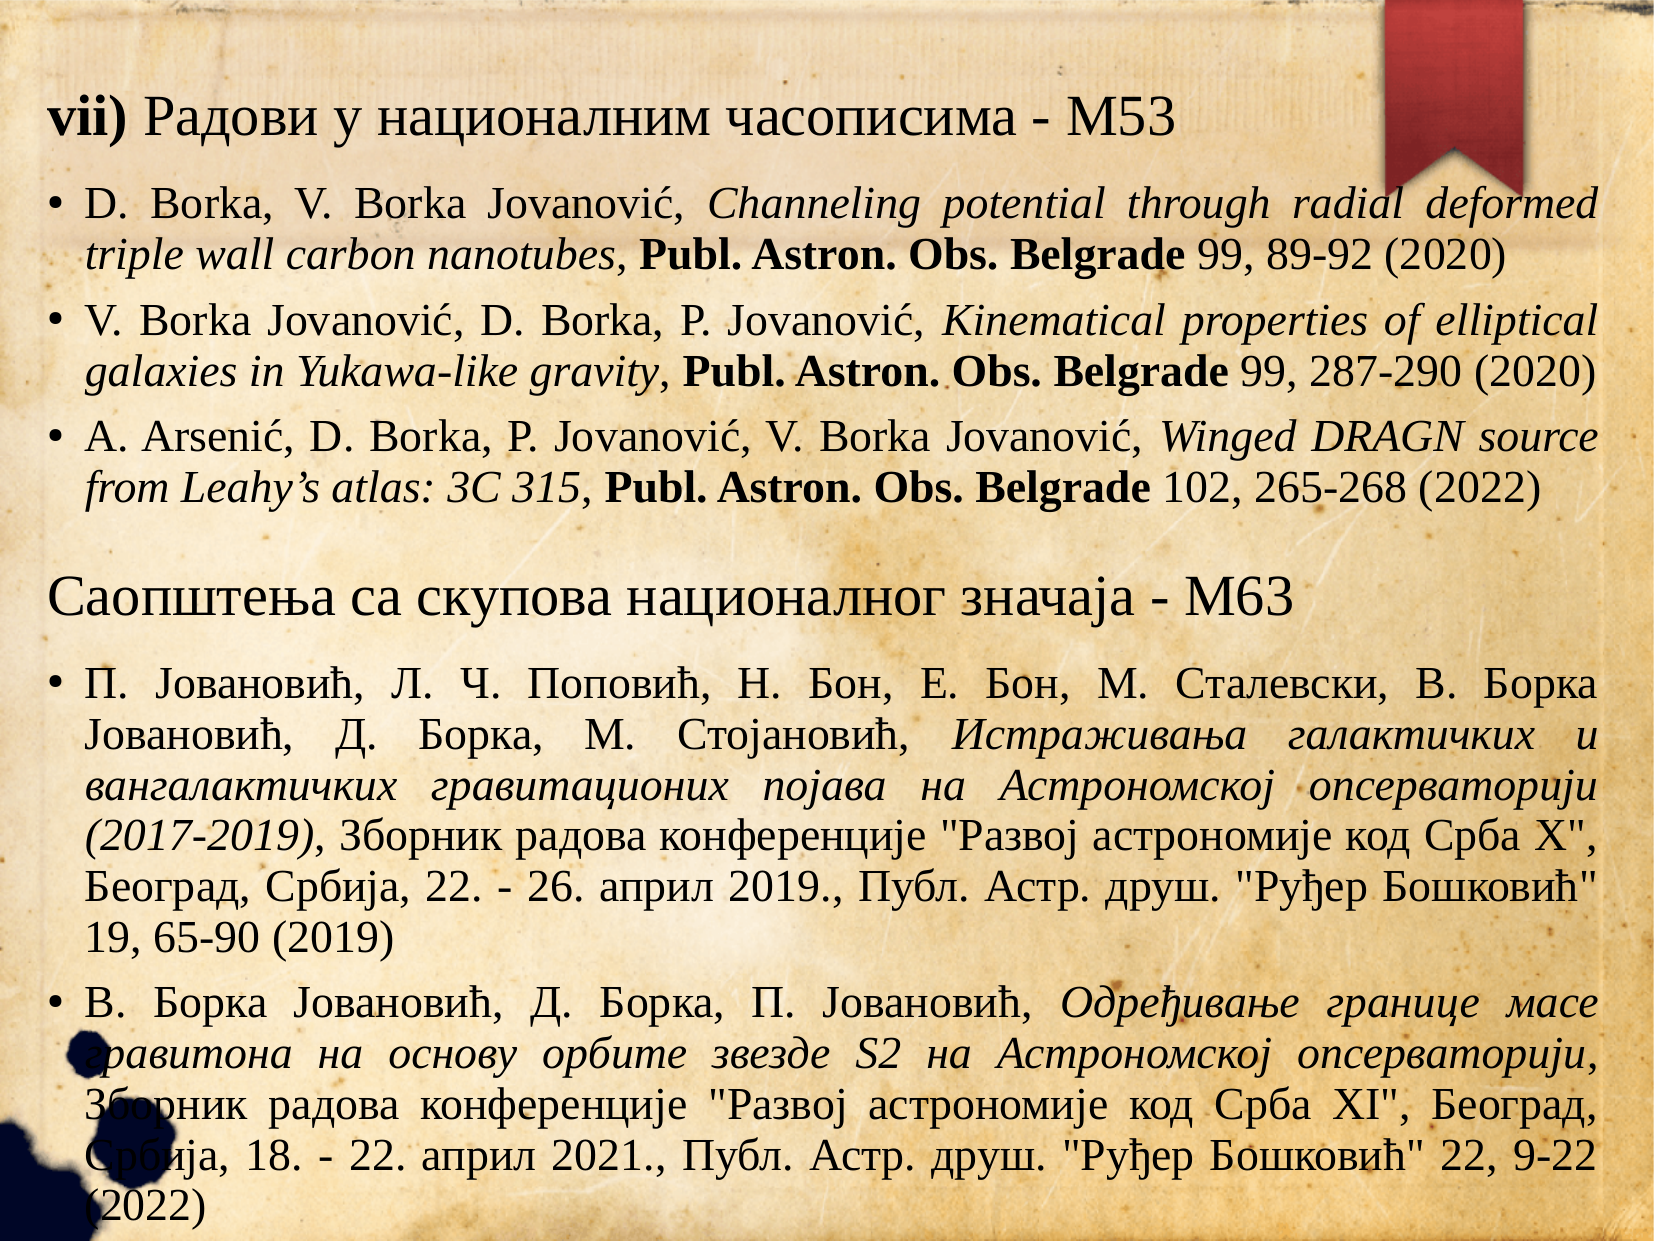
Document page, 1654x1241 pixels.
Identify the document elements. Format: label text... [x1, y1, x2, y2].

picture [0, 0, 1654, 1241]
list vii) Радови у националним часописима - М53 D. Borka, V. Borka Jovanović, Channeling potential through radial deformed triple wall carbon nanotubes, Publ. Astron. Obs. Belgrade 99, 89-92 (2020) V. Borka Jovanović, D. Borka, P. Jovanović, Kinematical properties of elliptical galaxies in Yukawa-like gravity, Publ. Astron. Obs. Belgrade 99, 287-290 (2020) A. Arsenić, D. Borka, P. Jovanović, V. Borka Jovanović, Winged DRAGN source from Leahy’s atlas: 3C 315, Publ. Astron. Obs. Belgrade 102, 265-268 (2022) Саопштења са скупова националног значаја - М63 П. Јовановић, Л. Ч. Поповић, Н. Бон, Е. Бон, М. Сталевски, В. Борка Јовановић, Д. Борка, М. Стојановић, Истраживања галактичких и вангалактичких гравитационих појава на Астрономској опсерваторији (2017-2019), Зборник радова конференције "Развој астрономије код Срба X", Београд, Србија, 22. - 26. април 2019., Публ. Астр. друш. "Руђер Бошковић" 19, 65-90 (2019) В. Борка Јовановић, Д. Борка, П. Јовановић, Одређивање границе масе гравитона на основу орбите звезде S2 на Астрономској опсерваторији, Зборник радова конференције "Развој астрономије код Срба XI", Београд, Србија, 18. - 22. април 2021., Публ. Астр. друш. "Руђер Бошковић" 22, 9-22 (2022) [47, 83, 1600, 1231]
